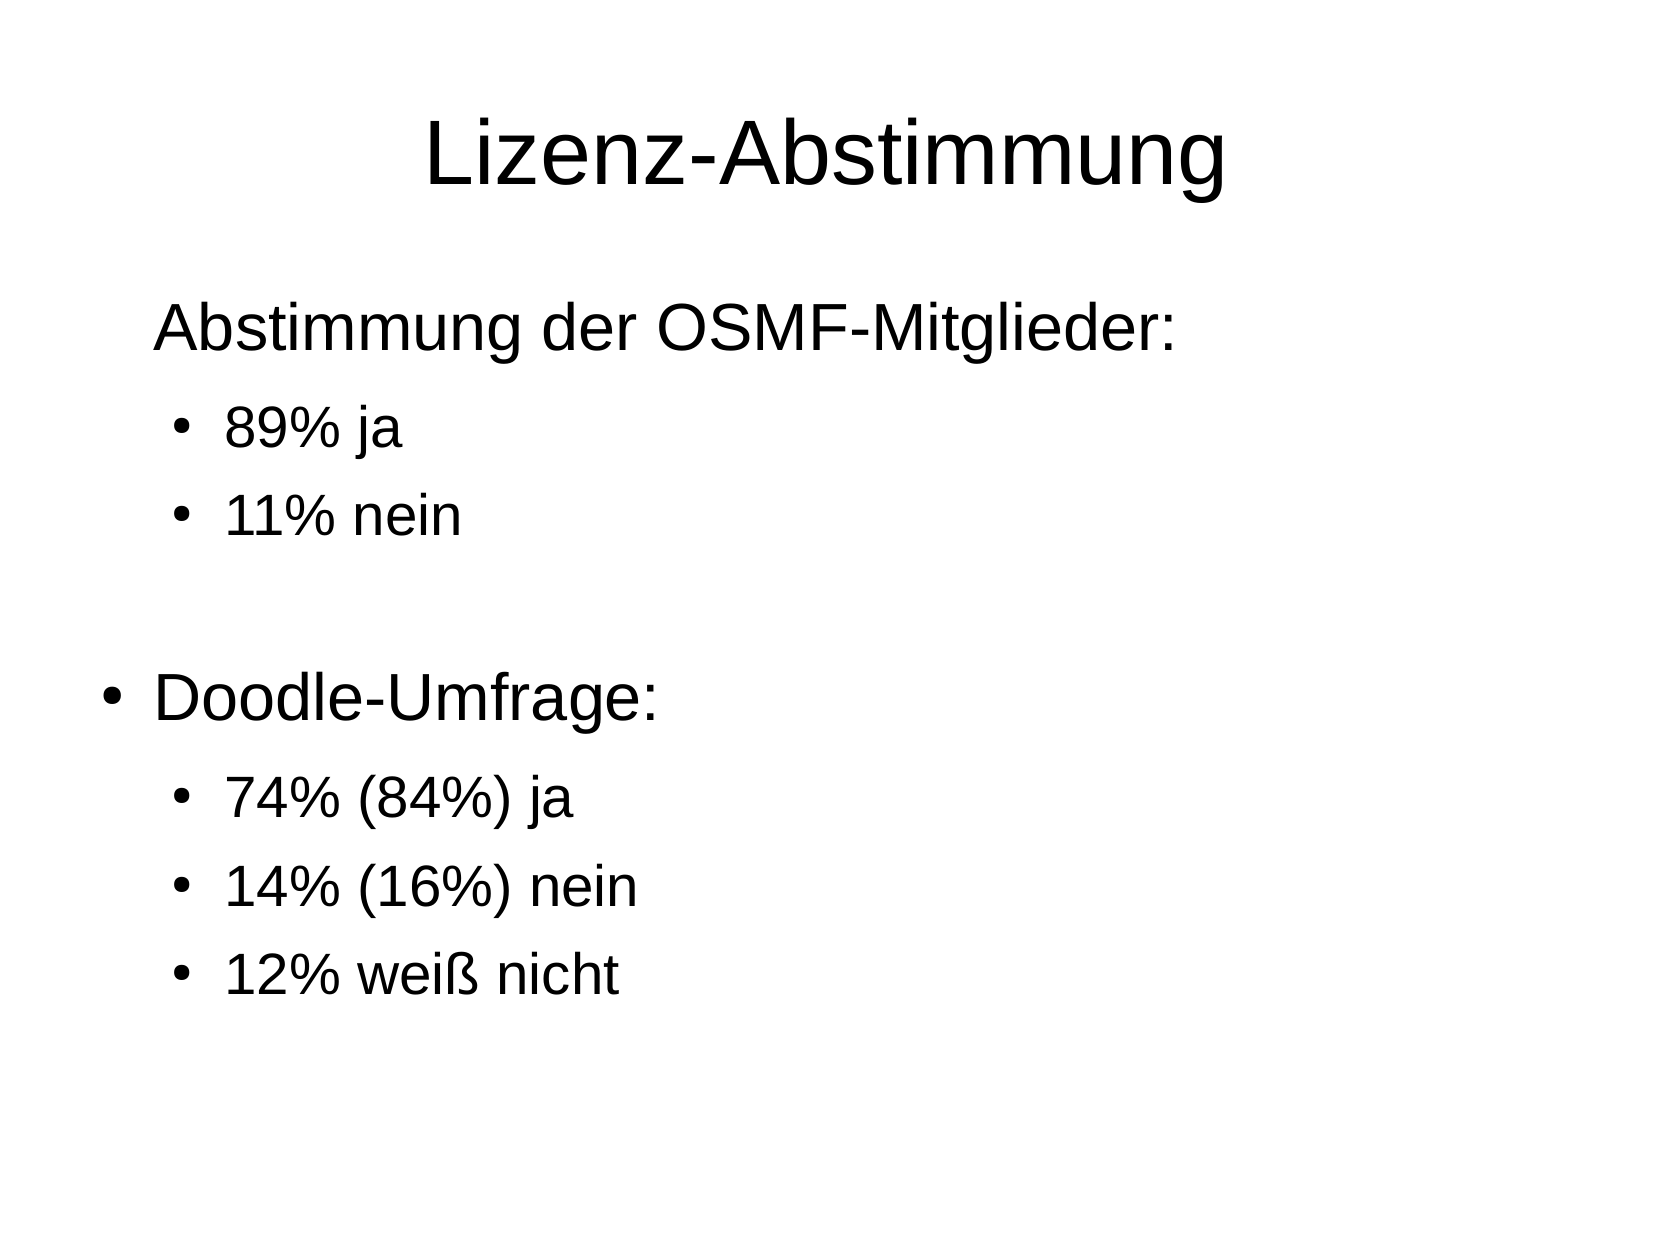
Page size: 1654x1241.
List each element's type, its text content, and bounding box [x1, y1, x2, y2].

list Abstimmung der OSMF-Mitglieder: 89% ja 11% nein Doodle-Umfrage: 74% (84%) ja 14% (16%) nein 12% weiß nicht [82, 290, 1571, 1109]
title Lizenz-Abstimmung [82, 56, 1571, 250]
